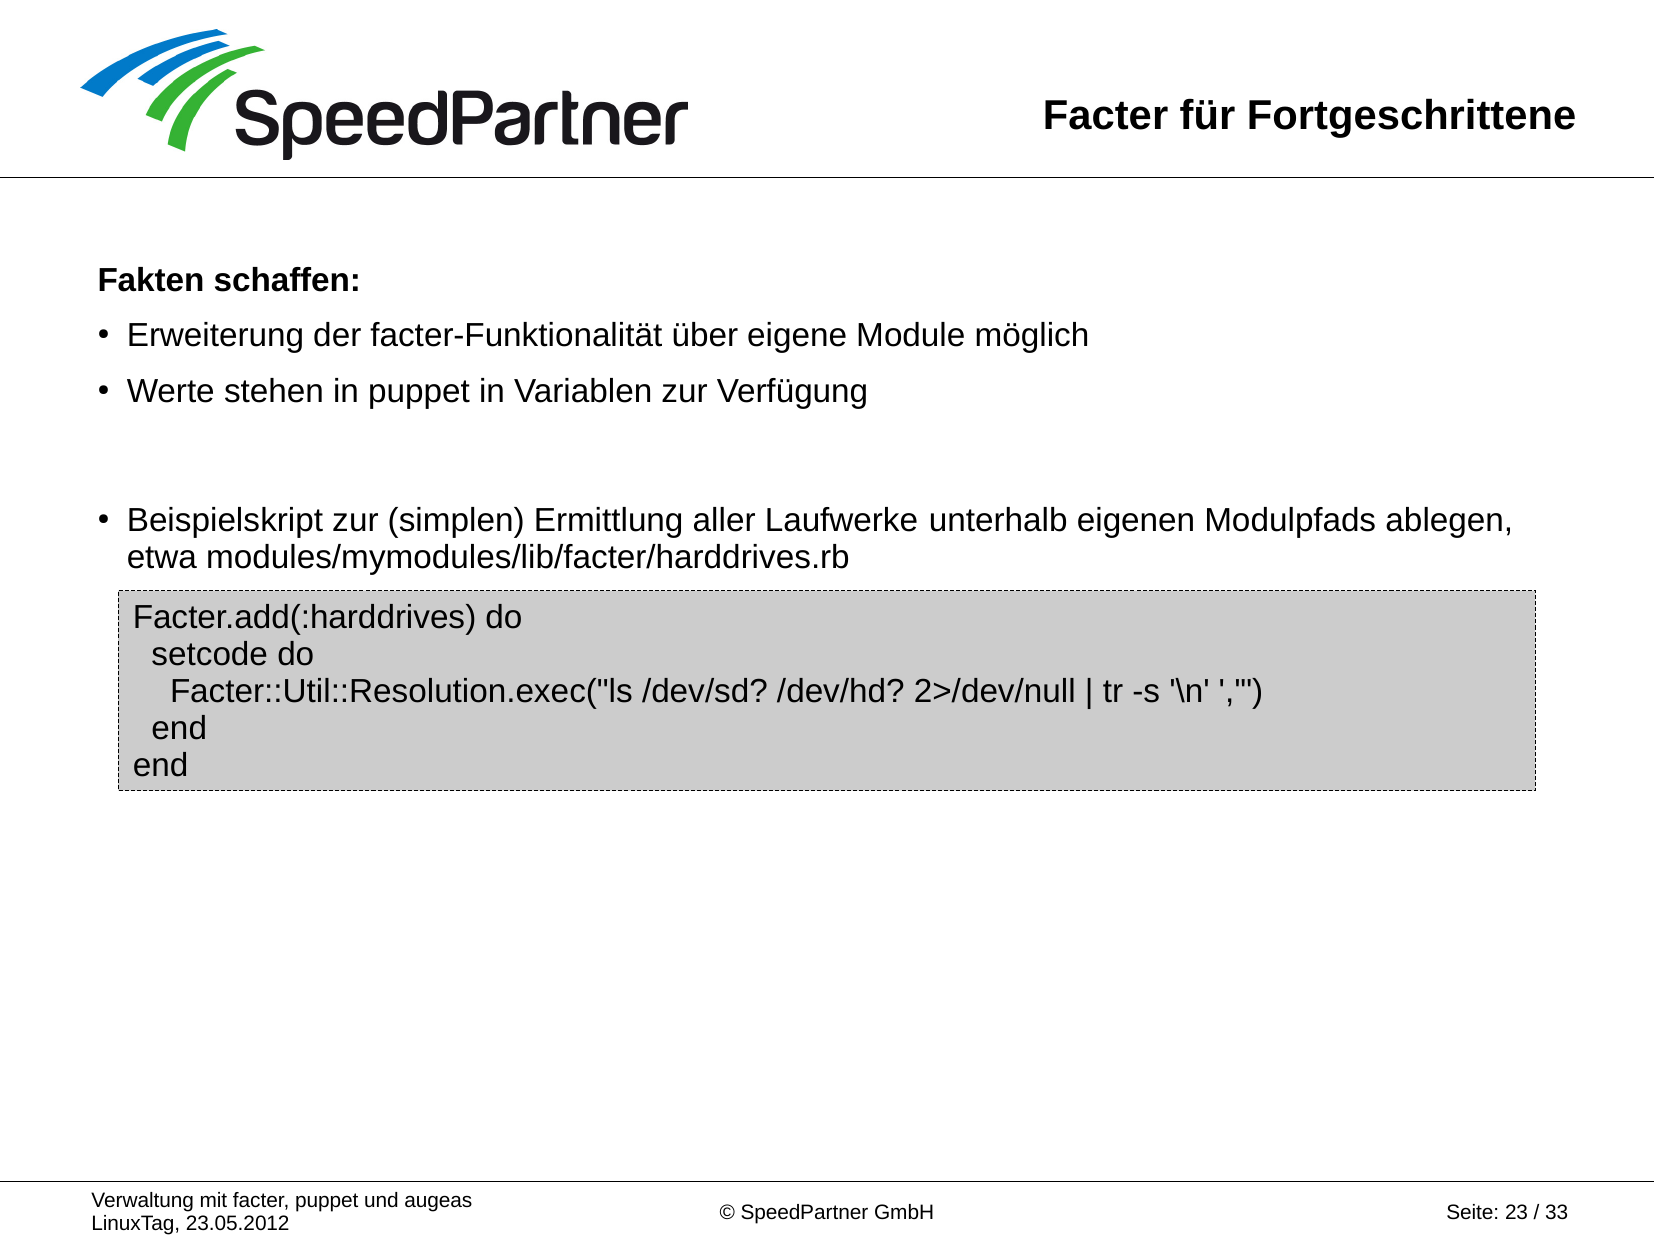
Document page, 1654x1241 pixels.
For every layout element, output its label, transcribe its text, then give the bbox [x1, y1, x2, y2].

title Facter für Fortgeschrittene [590, 70, 1577, 160]
text_box Fakten schaffen: Erweiterung der facter-Funktionalität über eigene Module möglich Werte stehen in puppet in Variablen zur Verfügung Beispielskript zur (simplen) Ermittlung aller Laufwerke unterhalb eigenen Modulpfads ablegen, etwa modules/mymodules/lib/facter/harddrives.rb [82, 253, 1565, 1177]
picture [80, 29, 688, 160]
text_box Facter.add(:harddrives) do setcode do Facter::Util::Resolution.exec("ls /dev/sd? /dev/hd? 2>/dev/null | tr -s '\n' ','") end end [118, 590, 1536, 791]
